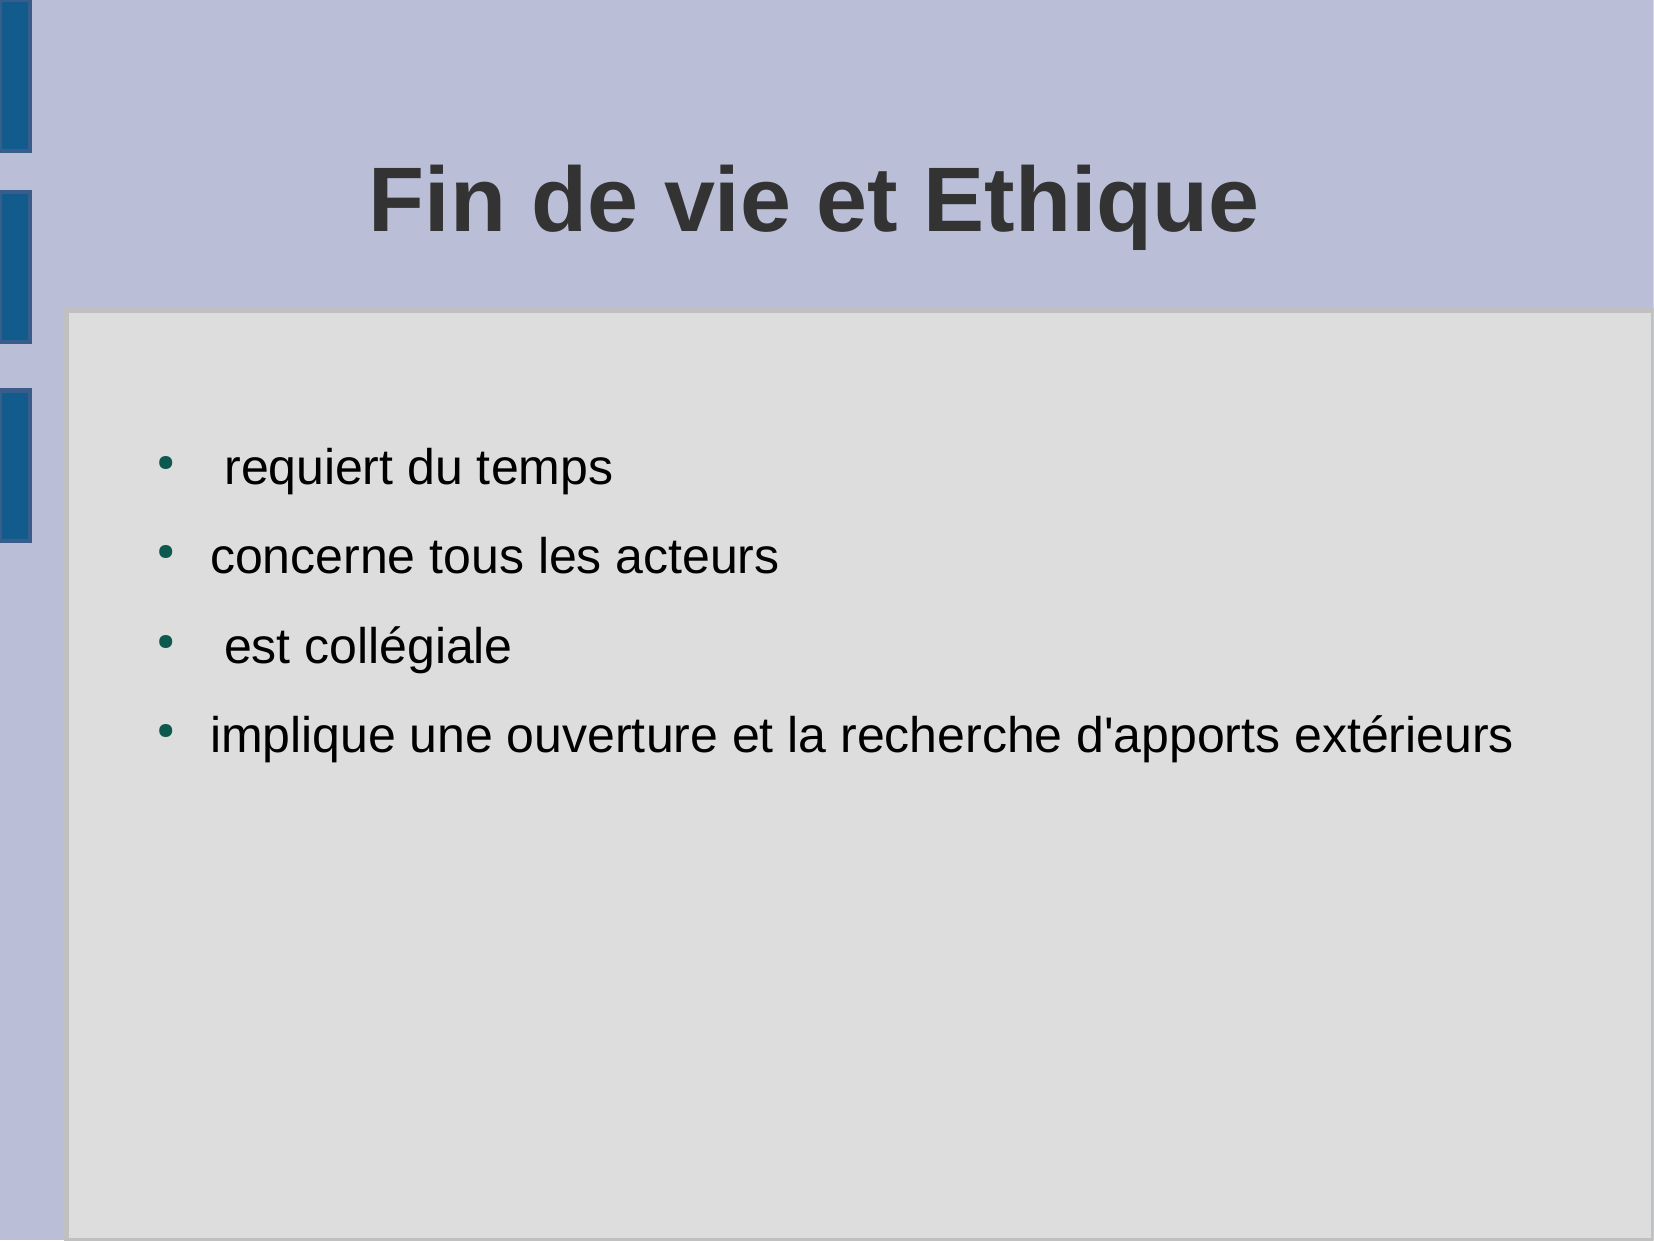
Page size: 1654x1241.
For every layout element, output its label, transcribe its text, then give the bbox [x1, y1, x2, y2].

title Fin de vie et Ethique [121, 98, 1534, 291]
list requiert du temps concerne tous les acteurs est collégiale implique une ouverture et la recherche d'apports extérieurs [121, 344, 1534, 1112]
